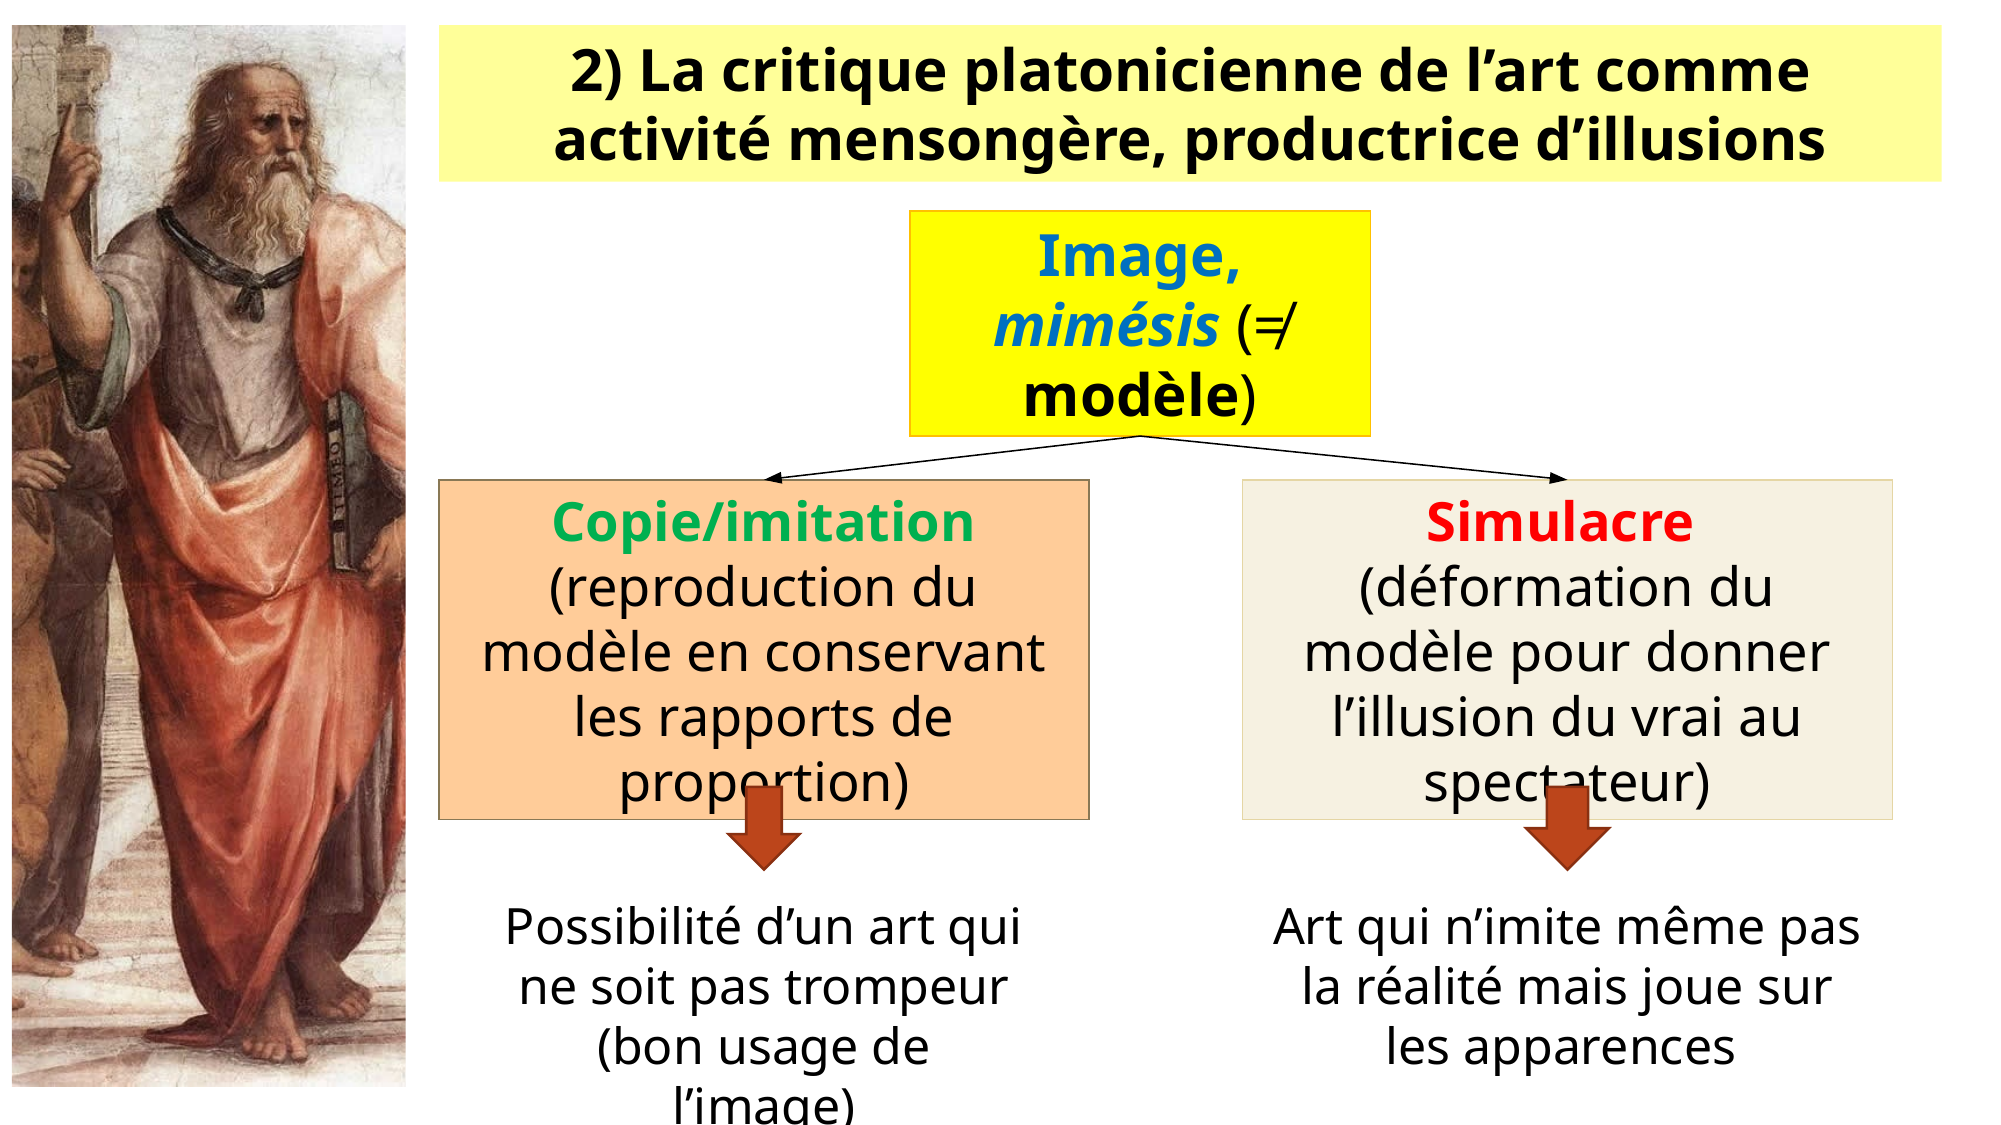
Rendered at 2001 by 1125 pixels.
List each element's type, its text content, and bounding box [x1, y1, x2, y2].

text_box Simulacre (déformation du modèle pour donner l’illusion du vrai au spectateur) [1242, 479, 1893, 758]
text_box [1526, 786, 1609, 870]
text_box Art qui n’imite même pas la réalité mais joue sur les apparences [1248, 886, 1887, 1084]
text_box 2) La critique platonicienne de l’art comme activité mensongère, productrice d’illusions [439, 25, 1942, 182]
text_box Possibilité d’un art qui ne soit pas trompeur (bon usage de l’image) [486, 886, 1042, 1084]
text_box Copie/imitation (reproduction du modèle en conservant les rapports de proportion) [439, 479, 1089, 758]
text_box [728, 786, 800, 870]
picture [11, 25, 406, 1087]
text_box Image, mimésis (≠ modèle) [909, 211, 1371, 368]
